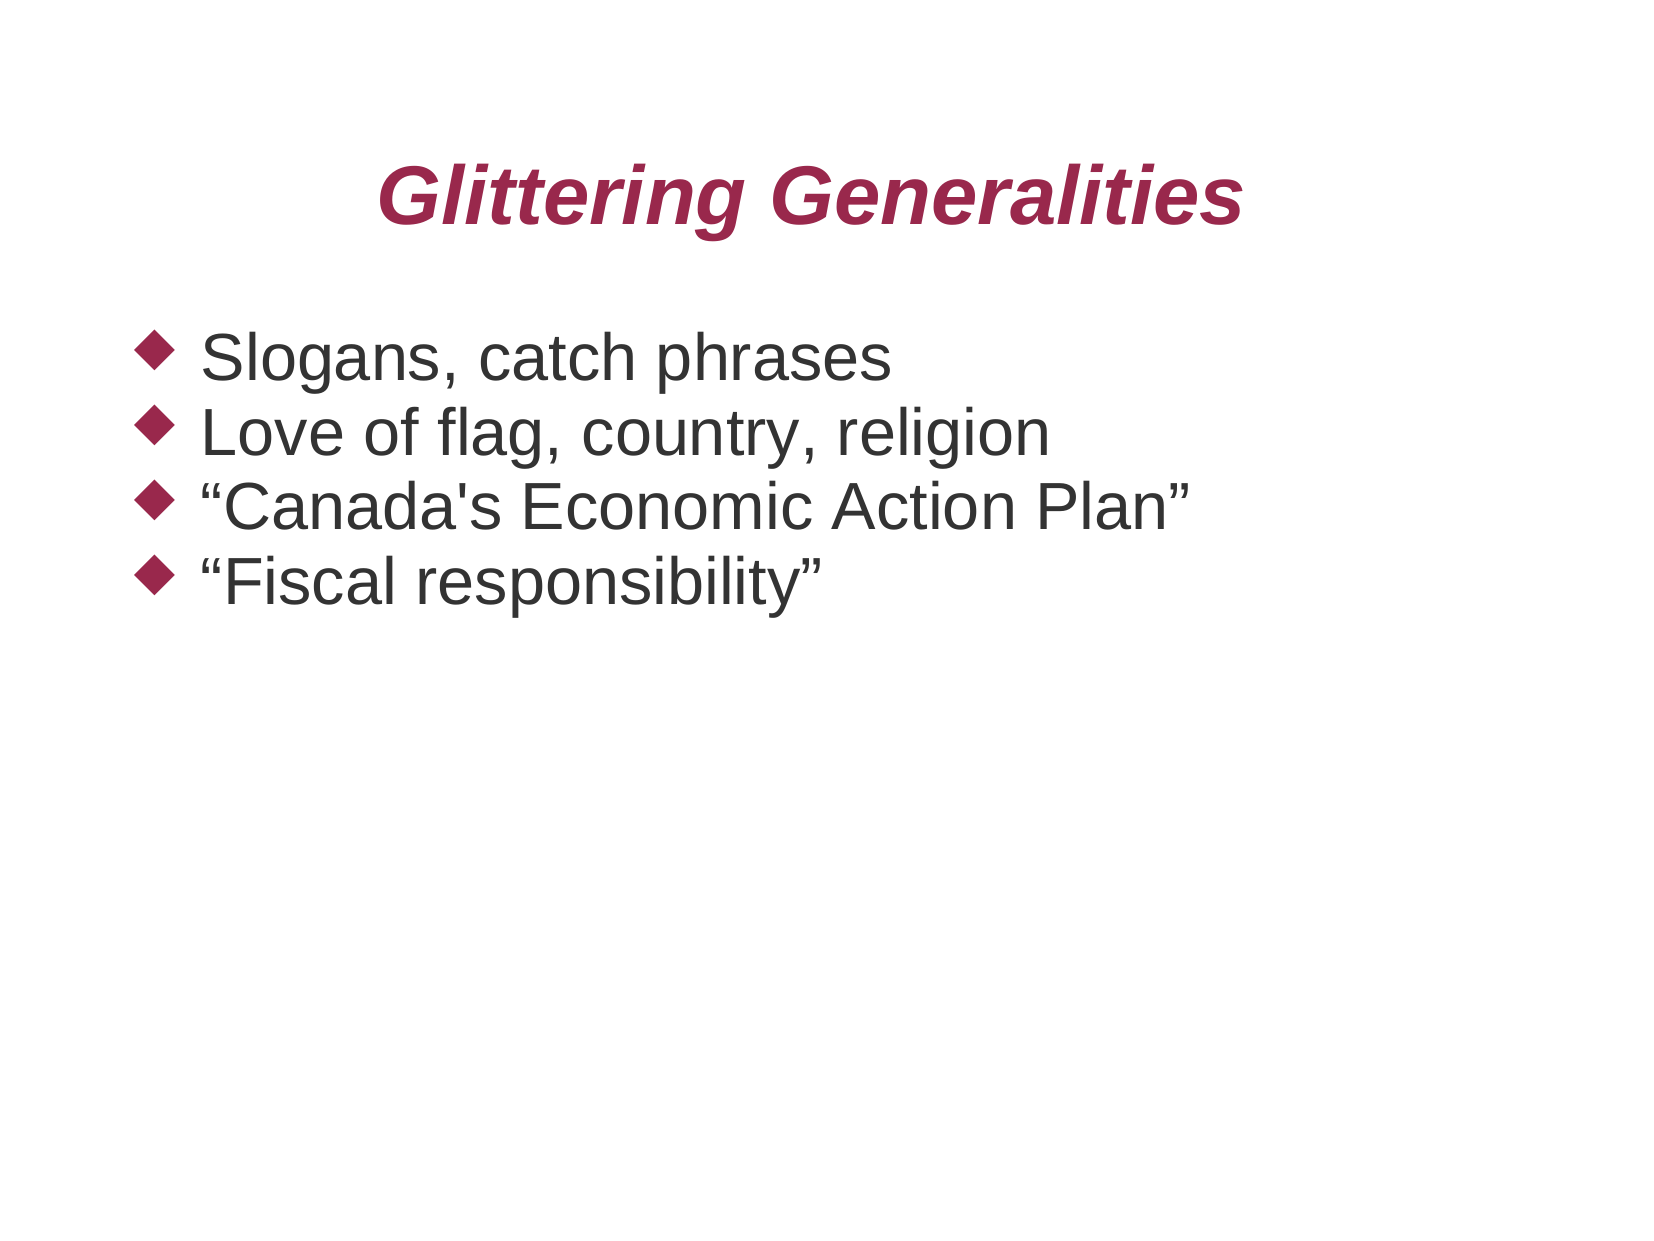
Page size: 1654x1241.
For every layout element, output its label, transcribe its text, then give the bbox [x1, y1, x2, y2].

title Glittering Generalities [118, 112, 1506, 281]
list Slogans, catch phrases Love of flag, country, religion “Canada's Economic Action Plan” “Fiscal responsibility” [118, 319, 1571, 945]
